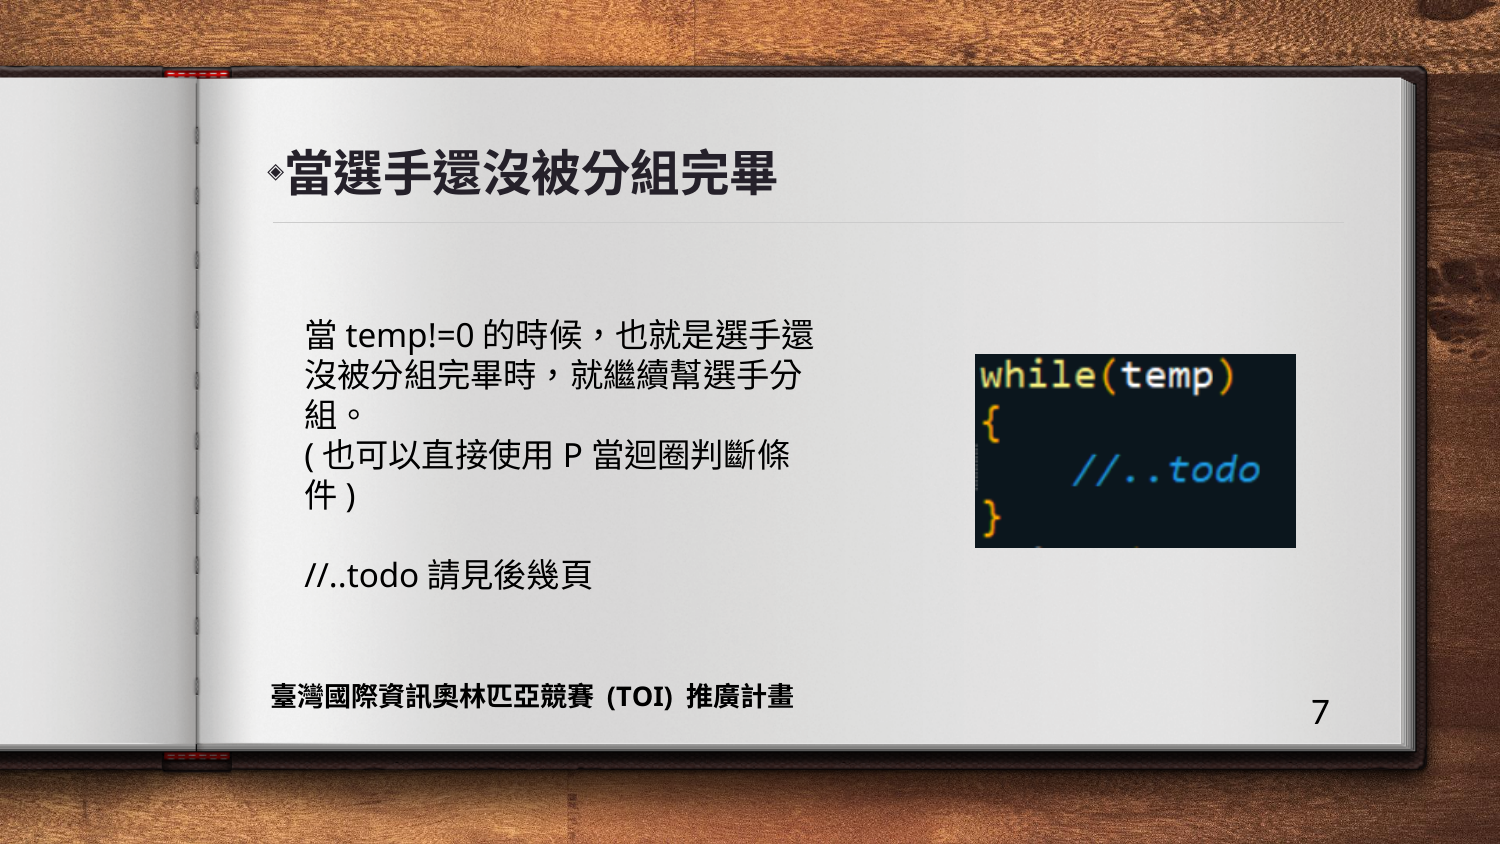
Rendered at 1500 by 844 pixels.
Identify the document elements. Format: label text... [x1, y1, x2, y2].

picture [975, 354, 1296, 548]
list 當選手還沒被分組完畢 [252, 126, 1183, 216]
text_box [1295, 672, 1386, 737]
text_box 當temp!=0的時候，也就是選手還沒被分組完畢時，就繼續幫選手分組。 (也可以直接使用P當迴圈判斷條件) //..todo請見後幾頁 [289, 307, 844, 565]
